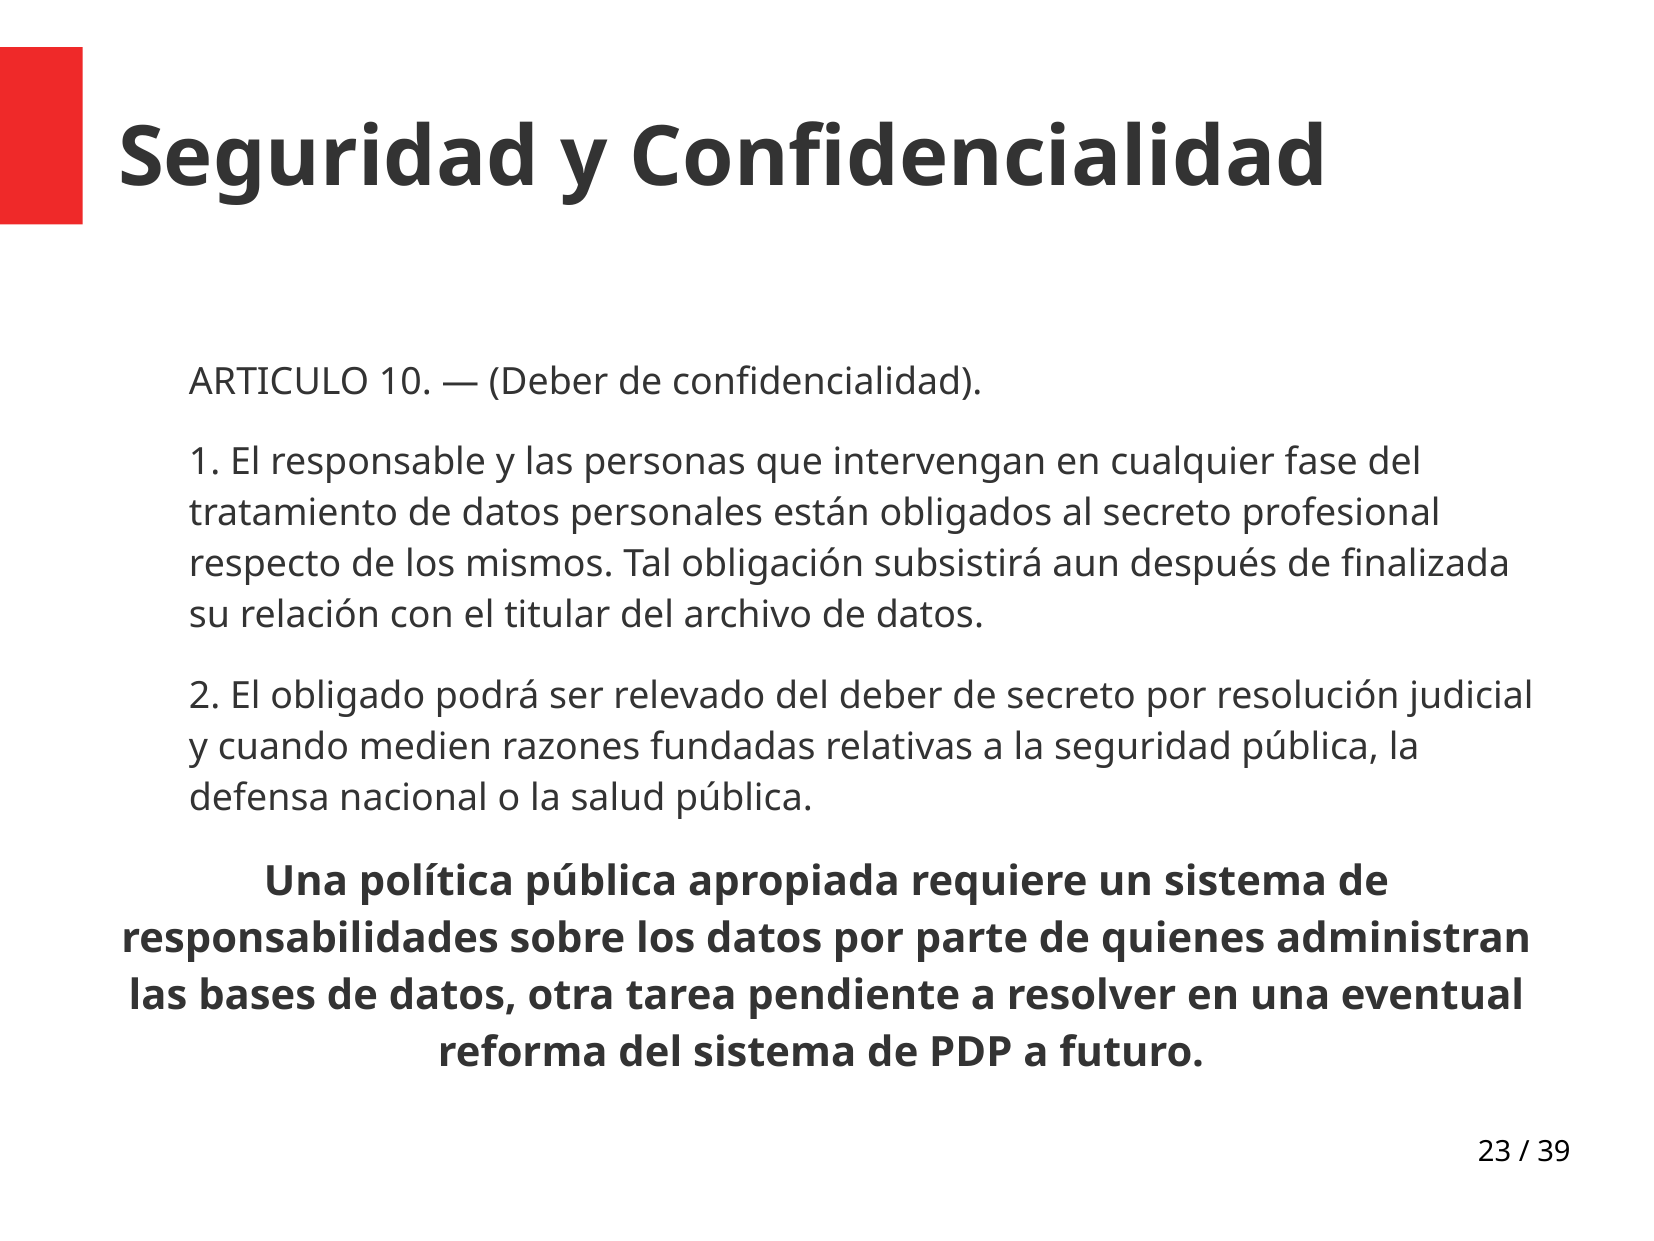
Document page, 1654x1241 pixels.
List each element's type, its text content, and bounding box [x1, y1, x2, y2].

title Seguridad y Confidencialidad [118, 49, 1571, 257]
list ARTICULO 10. — (Deber de confidencialidad). 1. El responsable y las personas que intervengan en cualquier fase del tratamiento de datos personales están obligados al secreto profesional respecto de los mismos. Tal obligación subsistirá aun después de finalizada su relación con el titular del archivo de datos. 2. El obligado podrá ser relevado del deber de secreto por resolución judicial y cuando medien razones fundadas relativas a la seguridad pública, la defensa nacional o la salud pública. Una política pública apropiada requiere un sistema de responsabilidades sobre los datos por parte de quienes administran las bases de datos, otra tarea pendiente a resolver en una eventual reforma del sistema de PDP a futuro. [118, 354, 1536, 1074]
